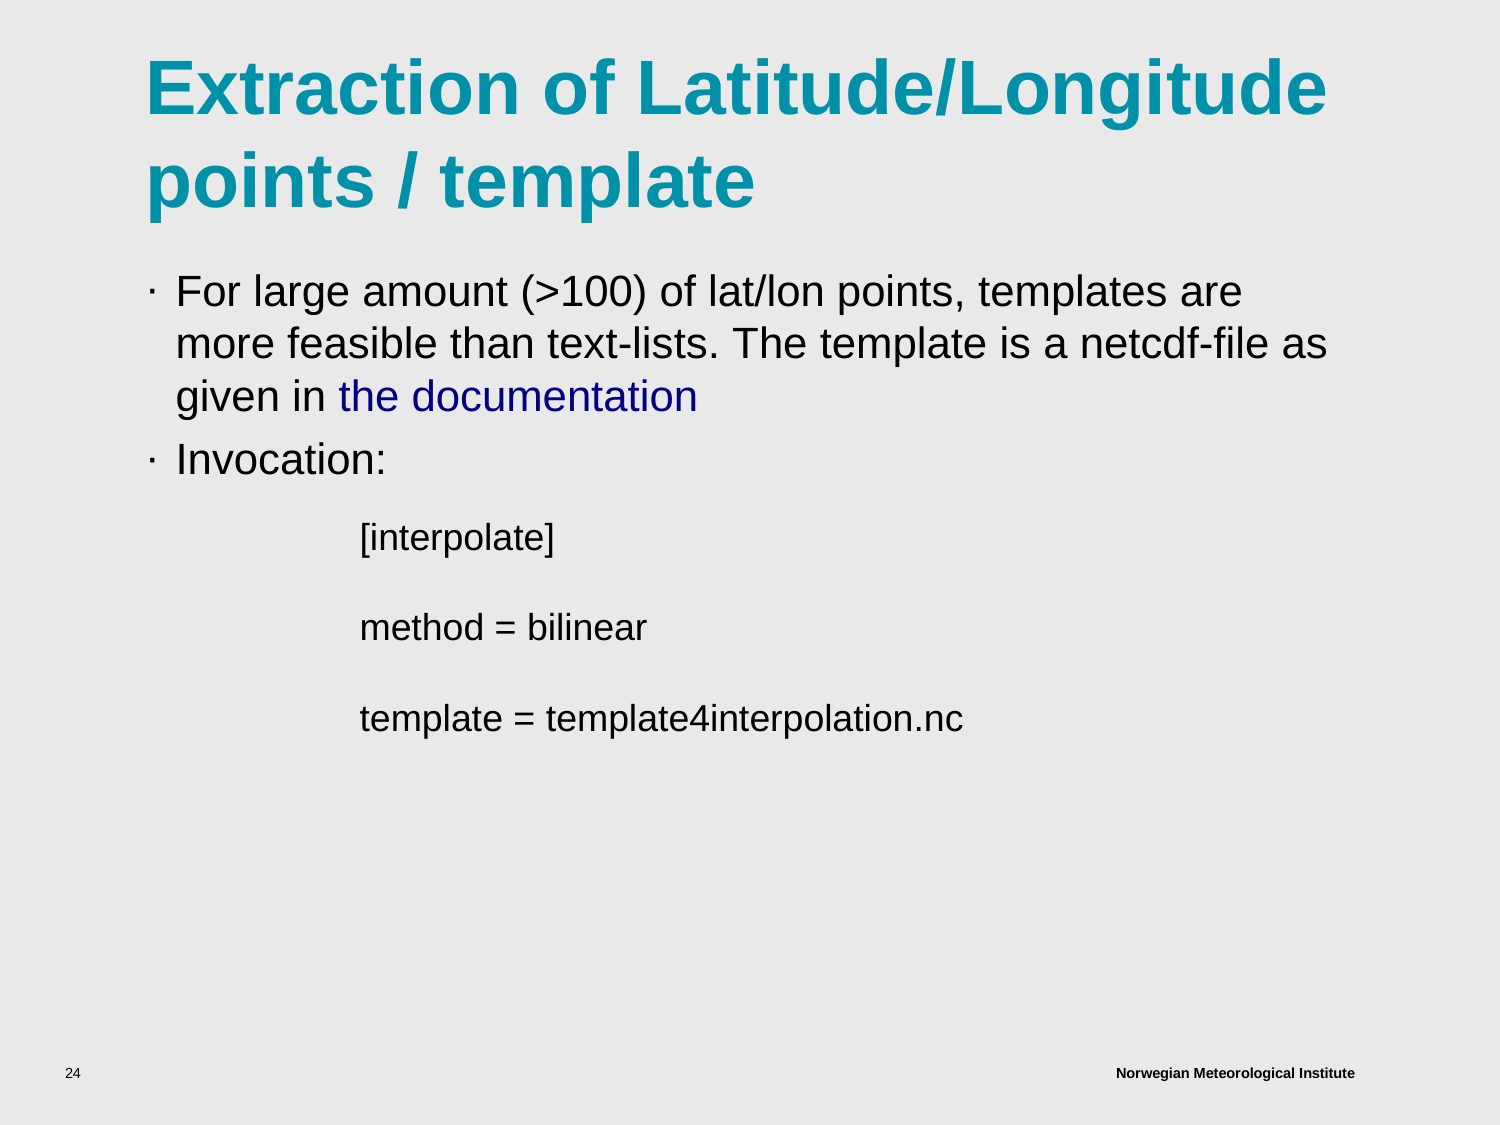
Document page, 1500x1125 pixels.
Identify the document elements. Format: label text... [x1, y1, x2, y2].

list For large amount (>100) of lat/lon points, templates are more feasible than text-lists. The template is a netcdf-file as given in the documentation Invocation: [145, 262, 1355, 915]
title Extraction of Latitude/Longitude points / template [145, 37, 1355, 223]
text_box [interpolate] method = bilinear template = template4interpolation.nc [344, 505, 1087, 750]
